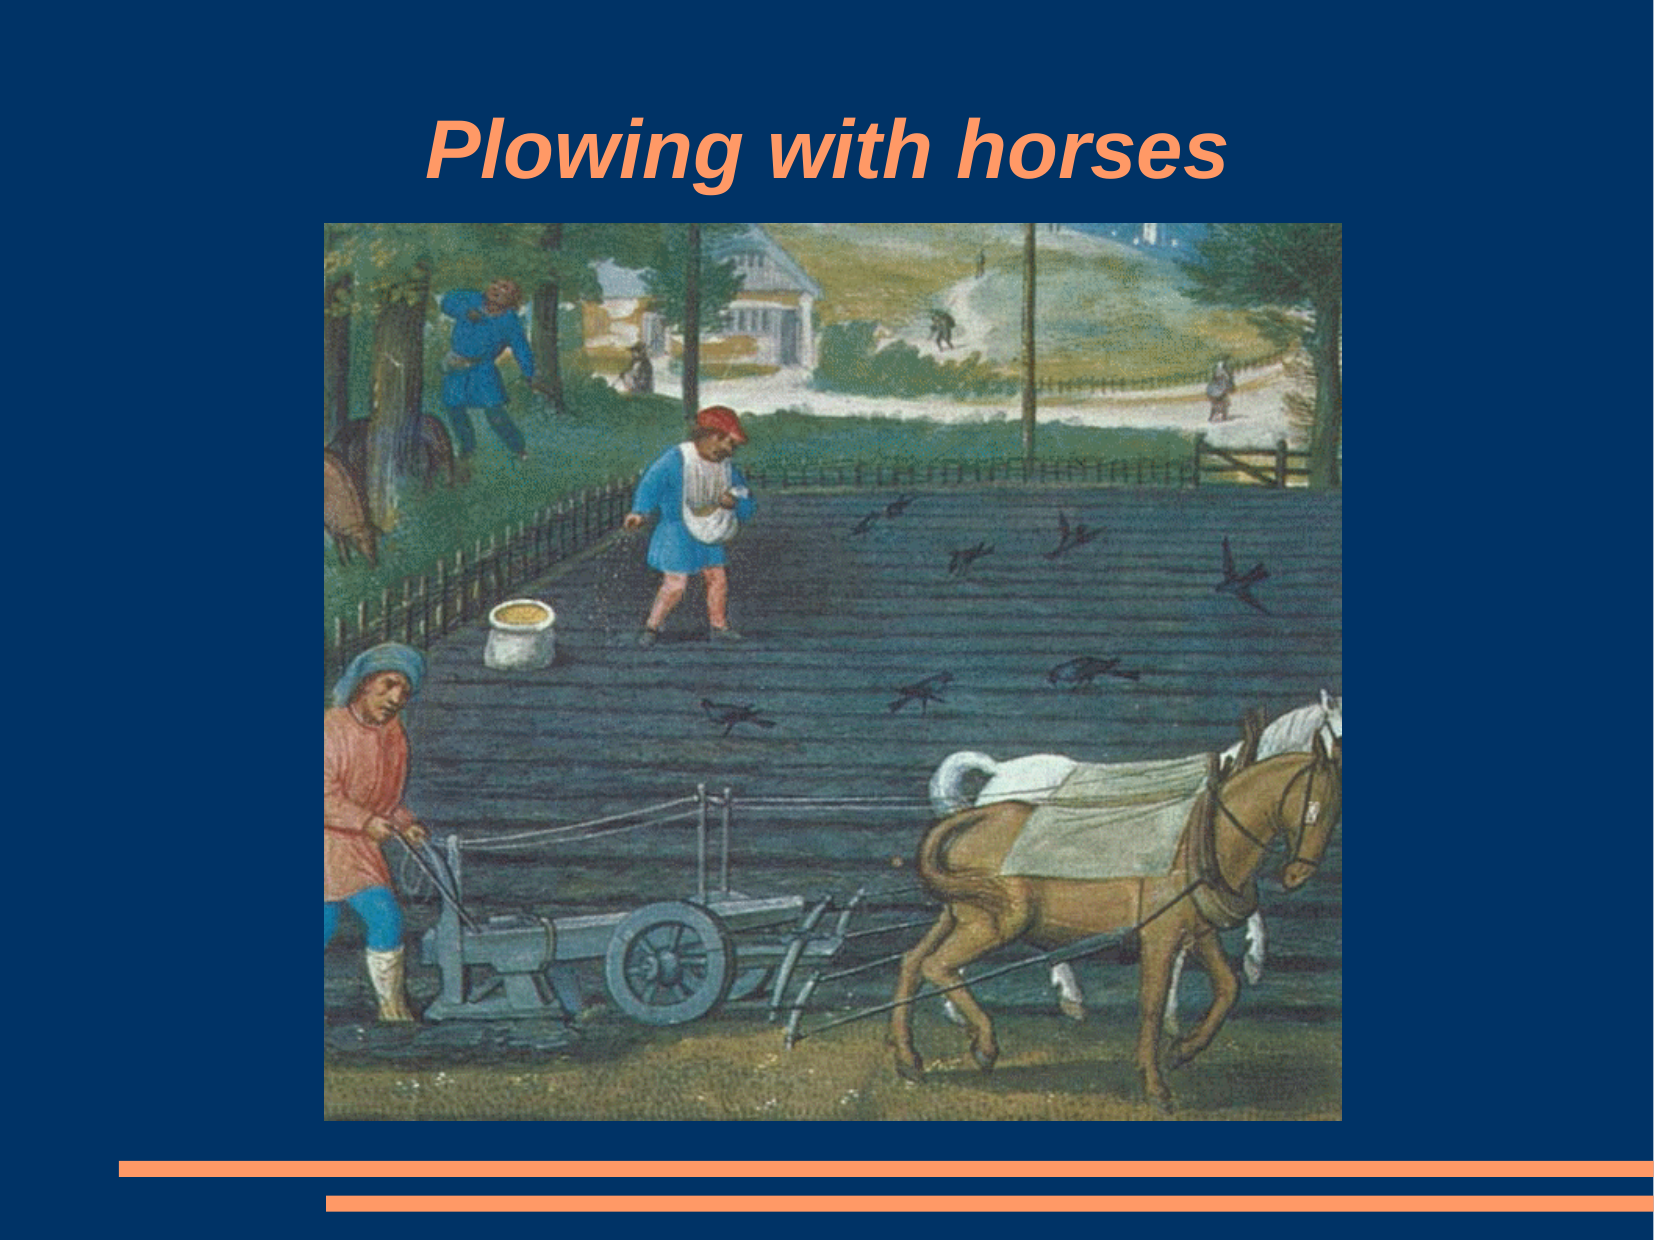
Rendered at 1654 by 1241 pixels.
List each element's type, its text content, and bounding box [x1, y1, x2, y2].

title Plowing with horses [121, 46, 1534, 254]
picture [324, 223, 1342, 1121]
